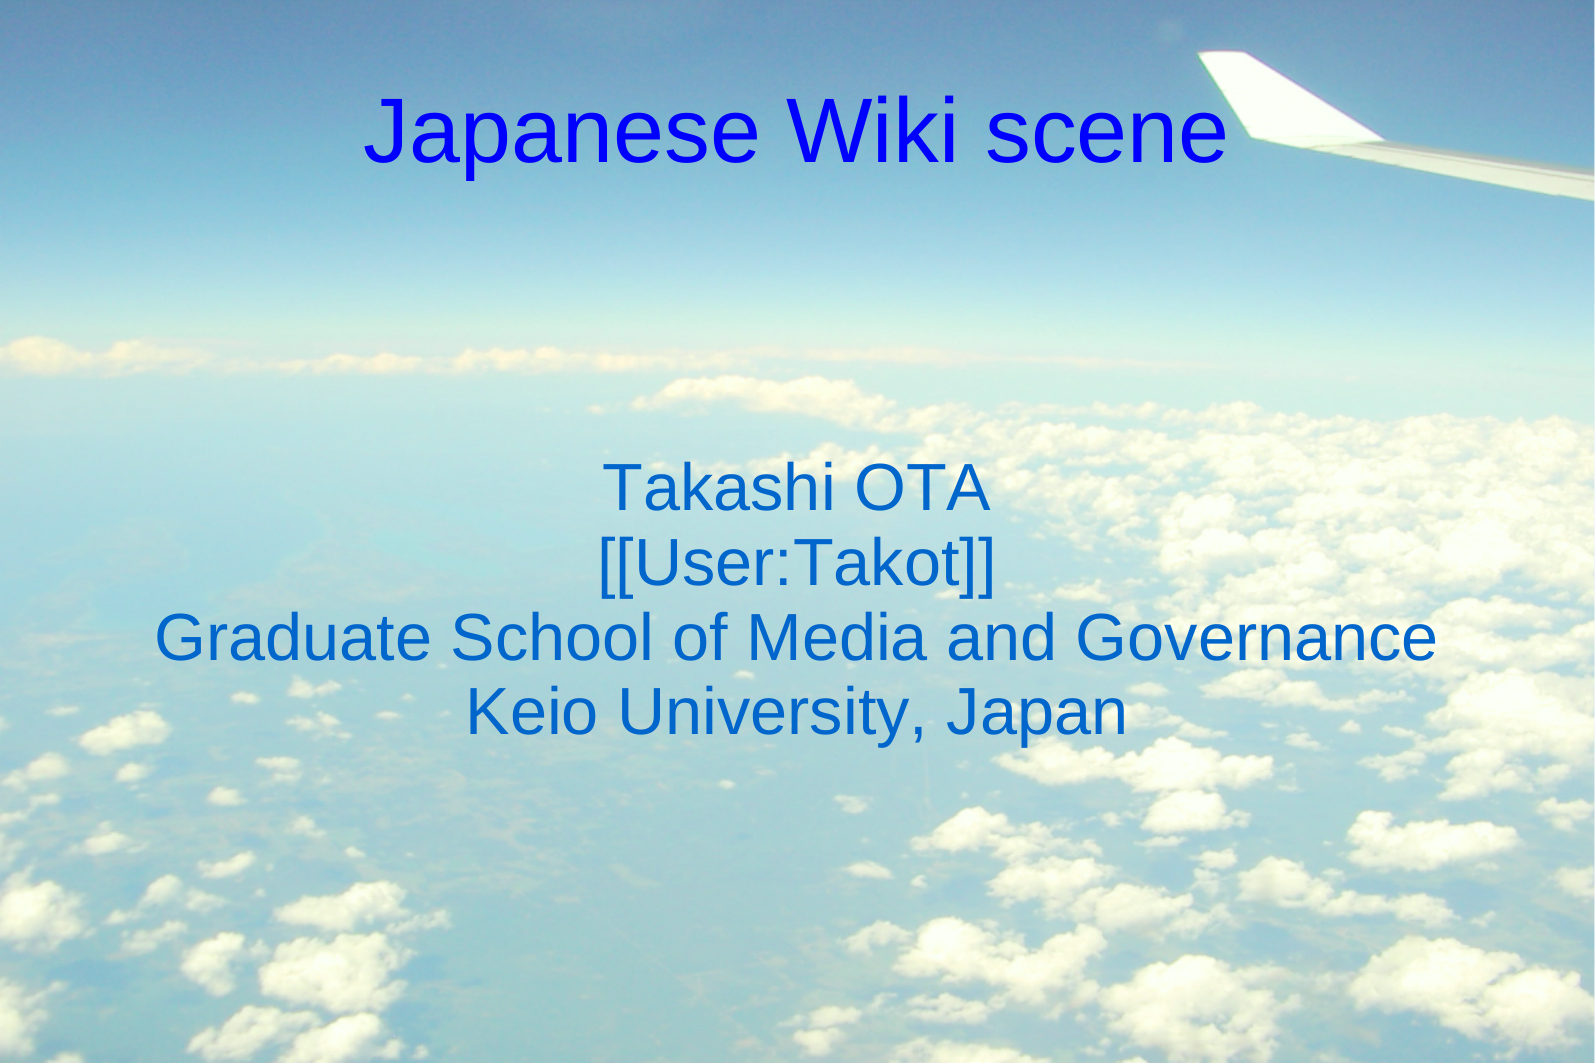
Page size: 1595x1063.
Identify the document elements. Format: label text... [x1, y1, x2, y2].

title Japanese Wiki scene [79, 42, 1515, 220]
picture [0, 0, 1595, 1063]
subtitle Takashi OTA [[User:Takot]] Graduate School of Media and Governance Keio University, Japan [79, 248, 1515, 951]
